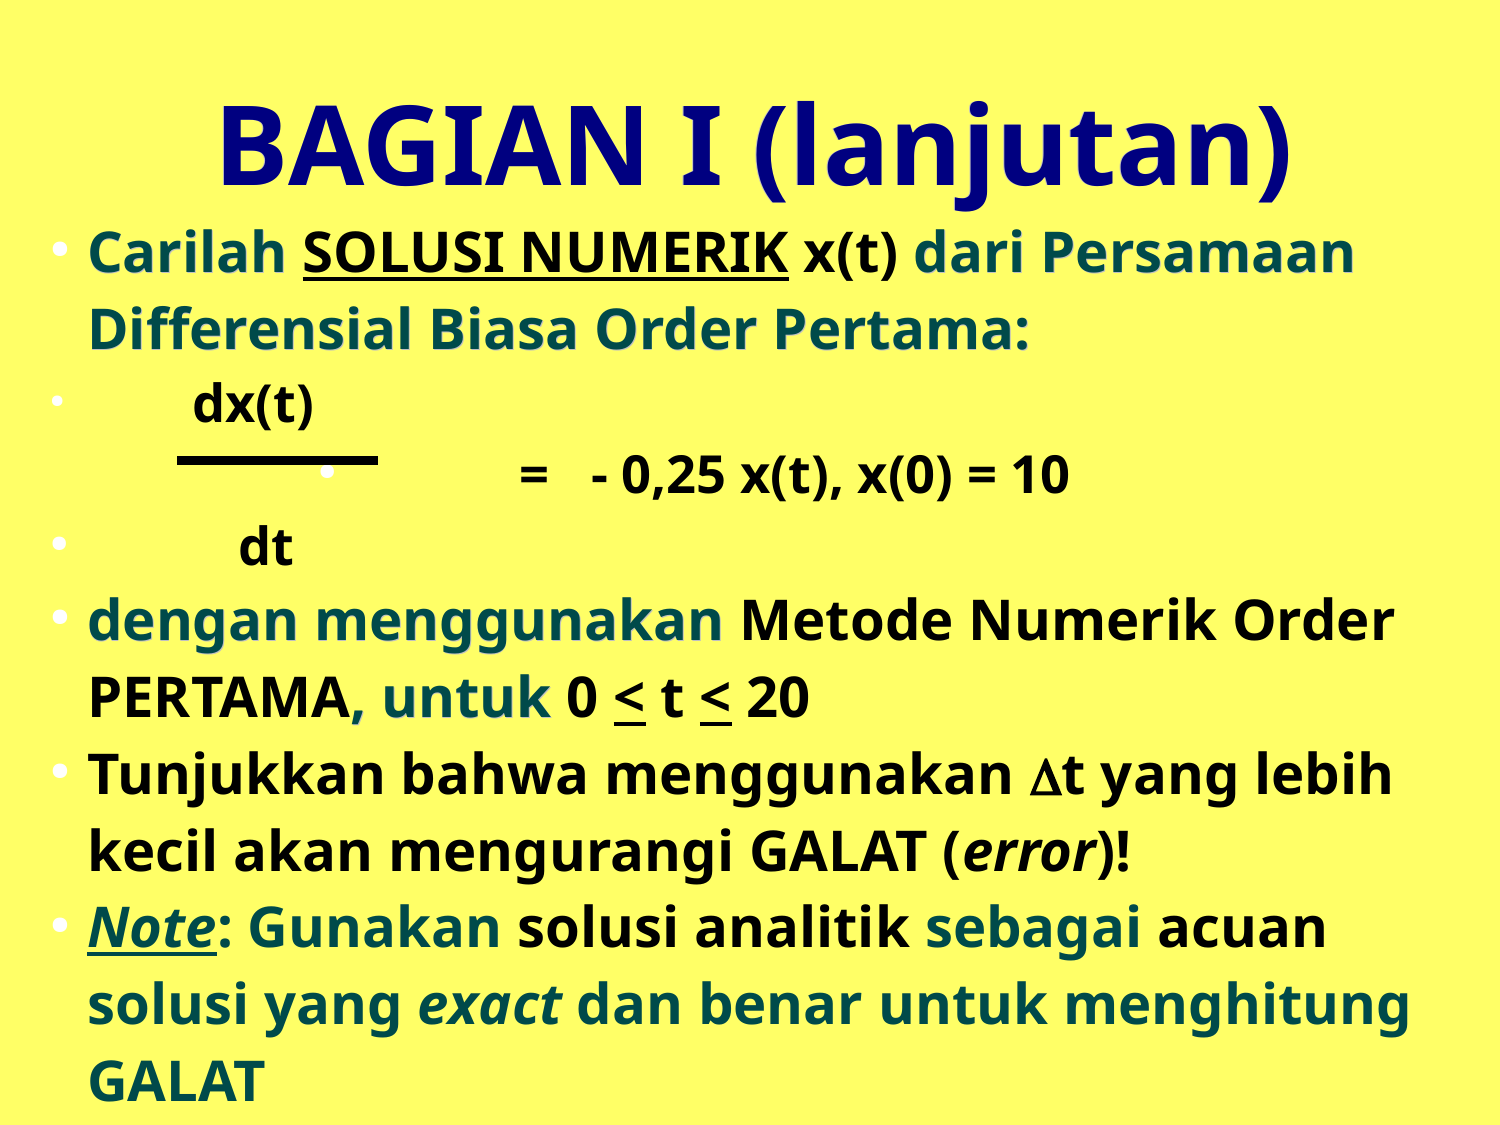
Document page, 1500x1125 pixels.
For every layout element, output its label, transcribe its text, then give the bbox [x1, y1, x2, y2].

title BAGIAN I (lanjutan) [79, 14, 1430, 212]
list Carilah SOLUSI NUMERIK x(t) dari Persamaan Differensial Biasa Order Pertama: dx(t) = - 0,25 x(t), x(0) = 10 dt dengan menggunakan Metode Numerik Order PERTAMA, untuk 0 < t < 20 Tunjukkan bahwa menggunakan Dt yang lebih kecil akan mengurangi GALAT (error)! Note: Gunakan solusi analitik sebagai acuan solusi yang exact dan benar untuk menghitung GALAT [35, 212, 1477, 1125]
